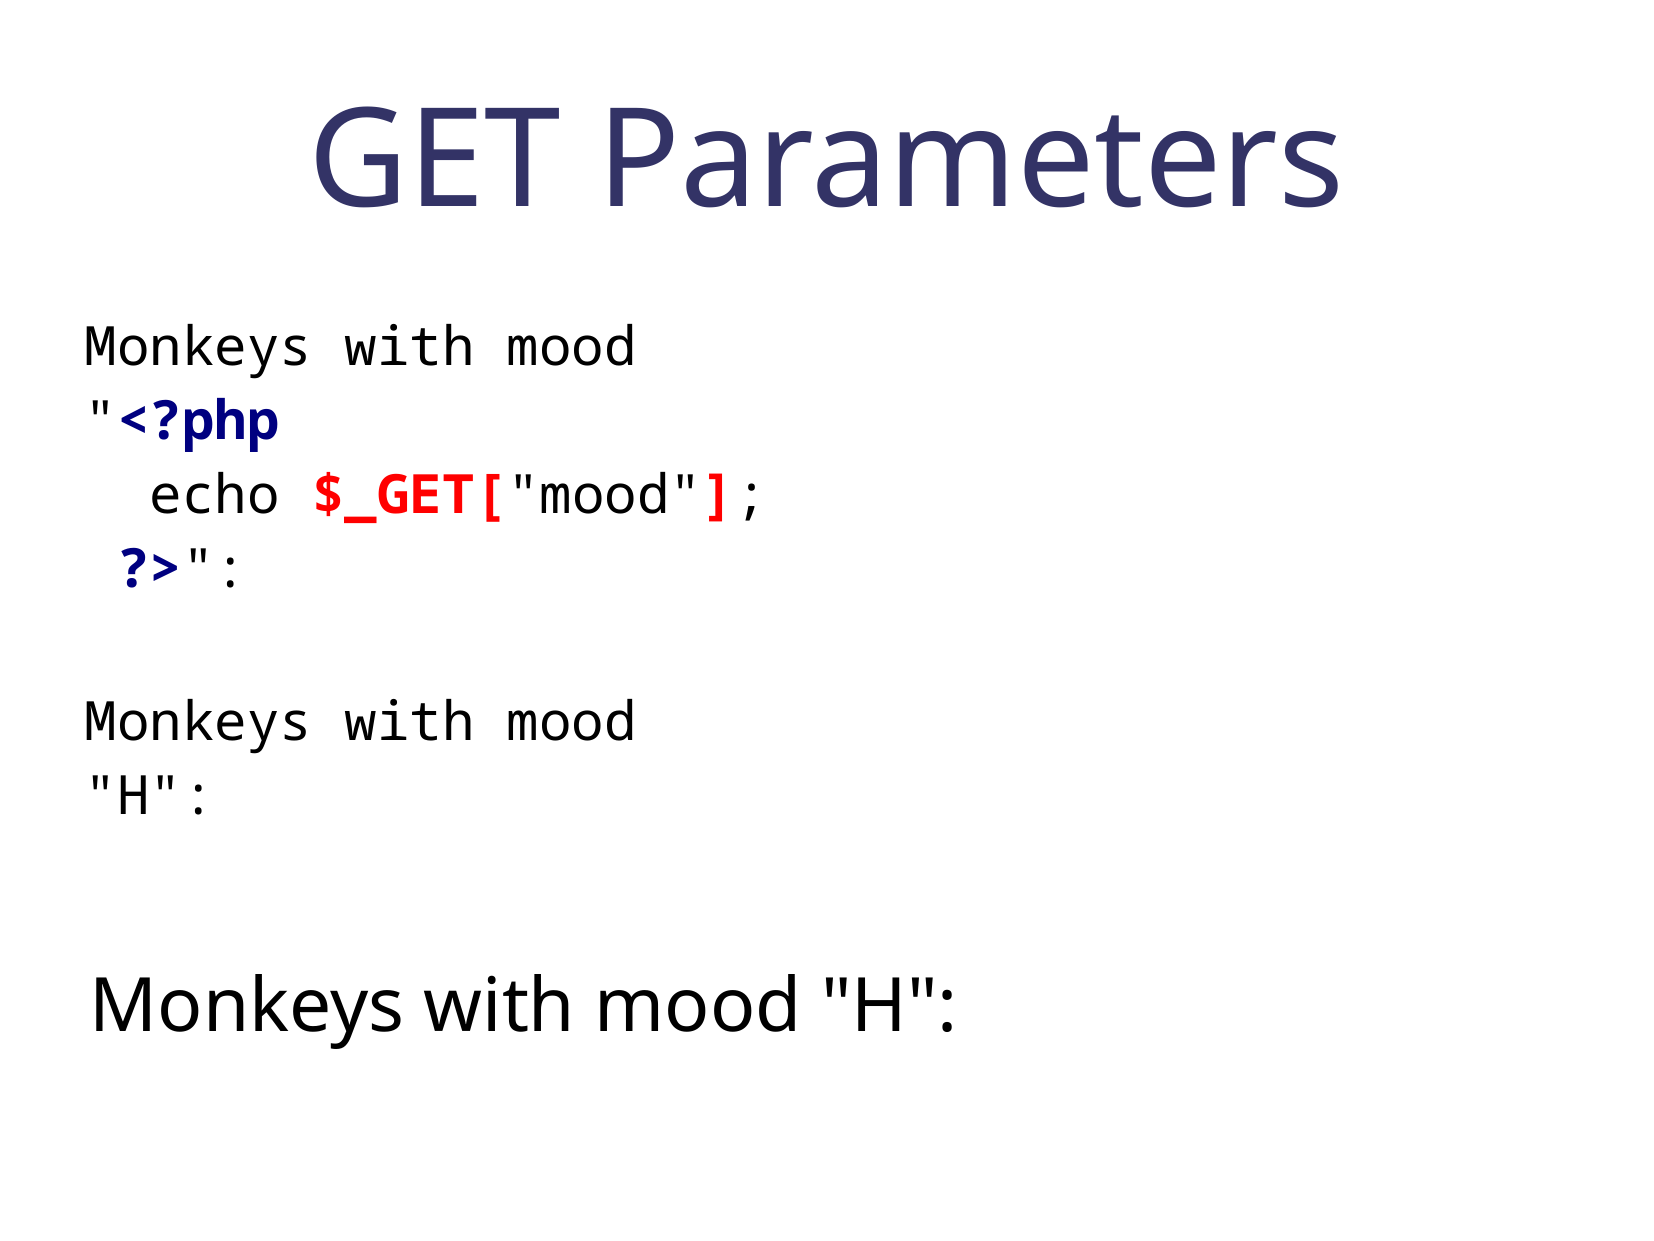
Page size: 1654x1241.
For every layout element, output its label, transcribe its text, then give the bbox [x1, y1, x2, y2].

text_box Monkeys with mood "H": [37, 675, 1654, 876]
title GET Parameters [82, 56, 1571, 250]
text_box Monkeys with mood "<?php echo $_GET["mood"]; ?>": [37, 300, 1654, 629]
text_box Monkeys with mood "H": [75, 943, 1313, 1051]
